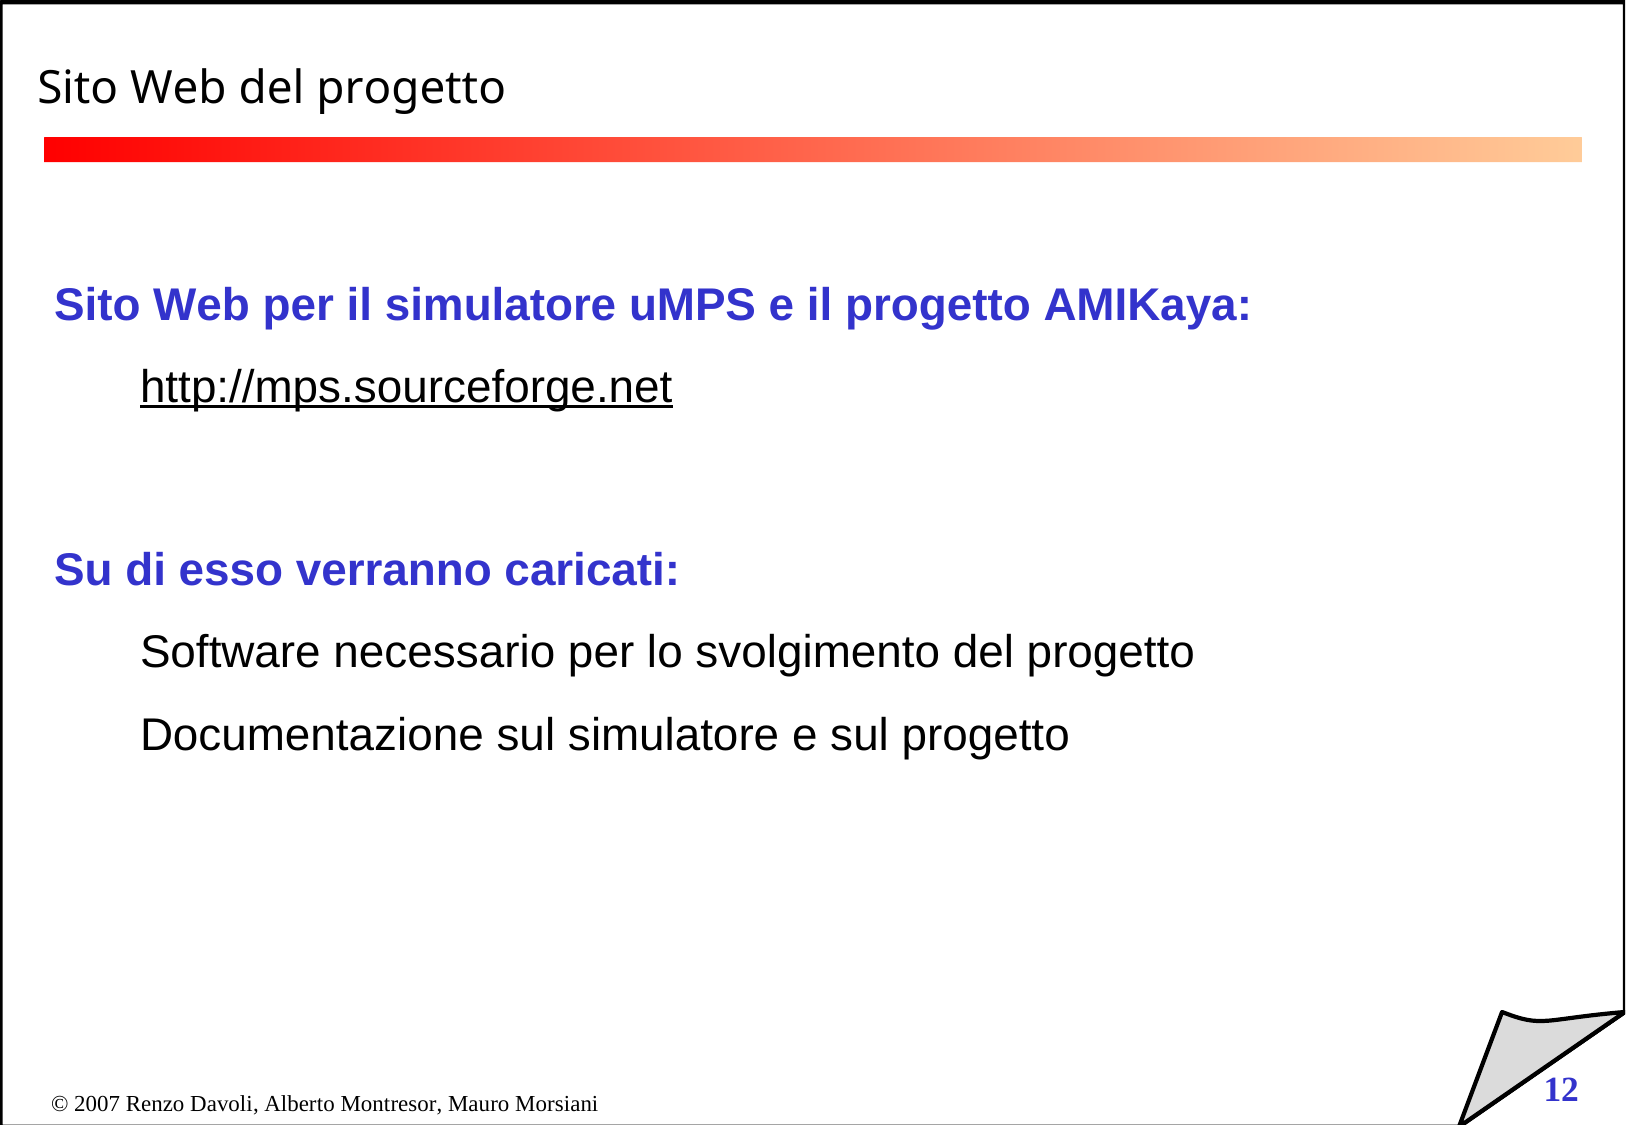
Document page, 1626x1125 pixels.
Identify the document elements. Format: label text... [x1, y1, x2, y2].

title Sito Web del progetto [37, 44, 1588, 131]
list Sito Web per il simulatore uMPS e il progetto AMIKaya: http://mps.sourceforge.net Su di esso verranno caricati: Software necessario per lo svolgimento del progetto Documentazione sul simulatore e sul progetto [54, 187, 1571, 1080]
